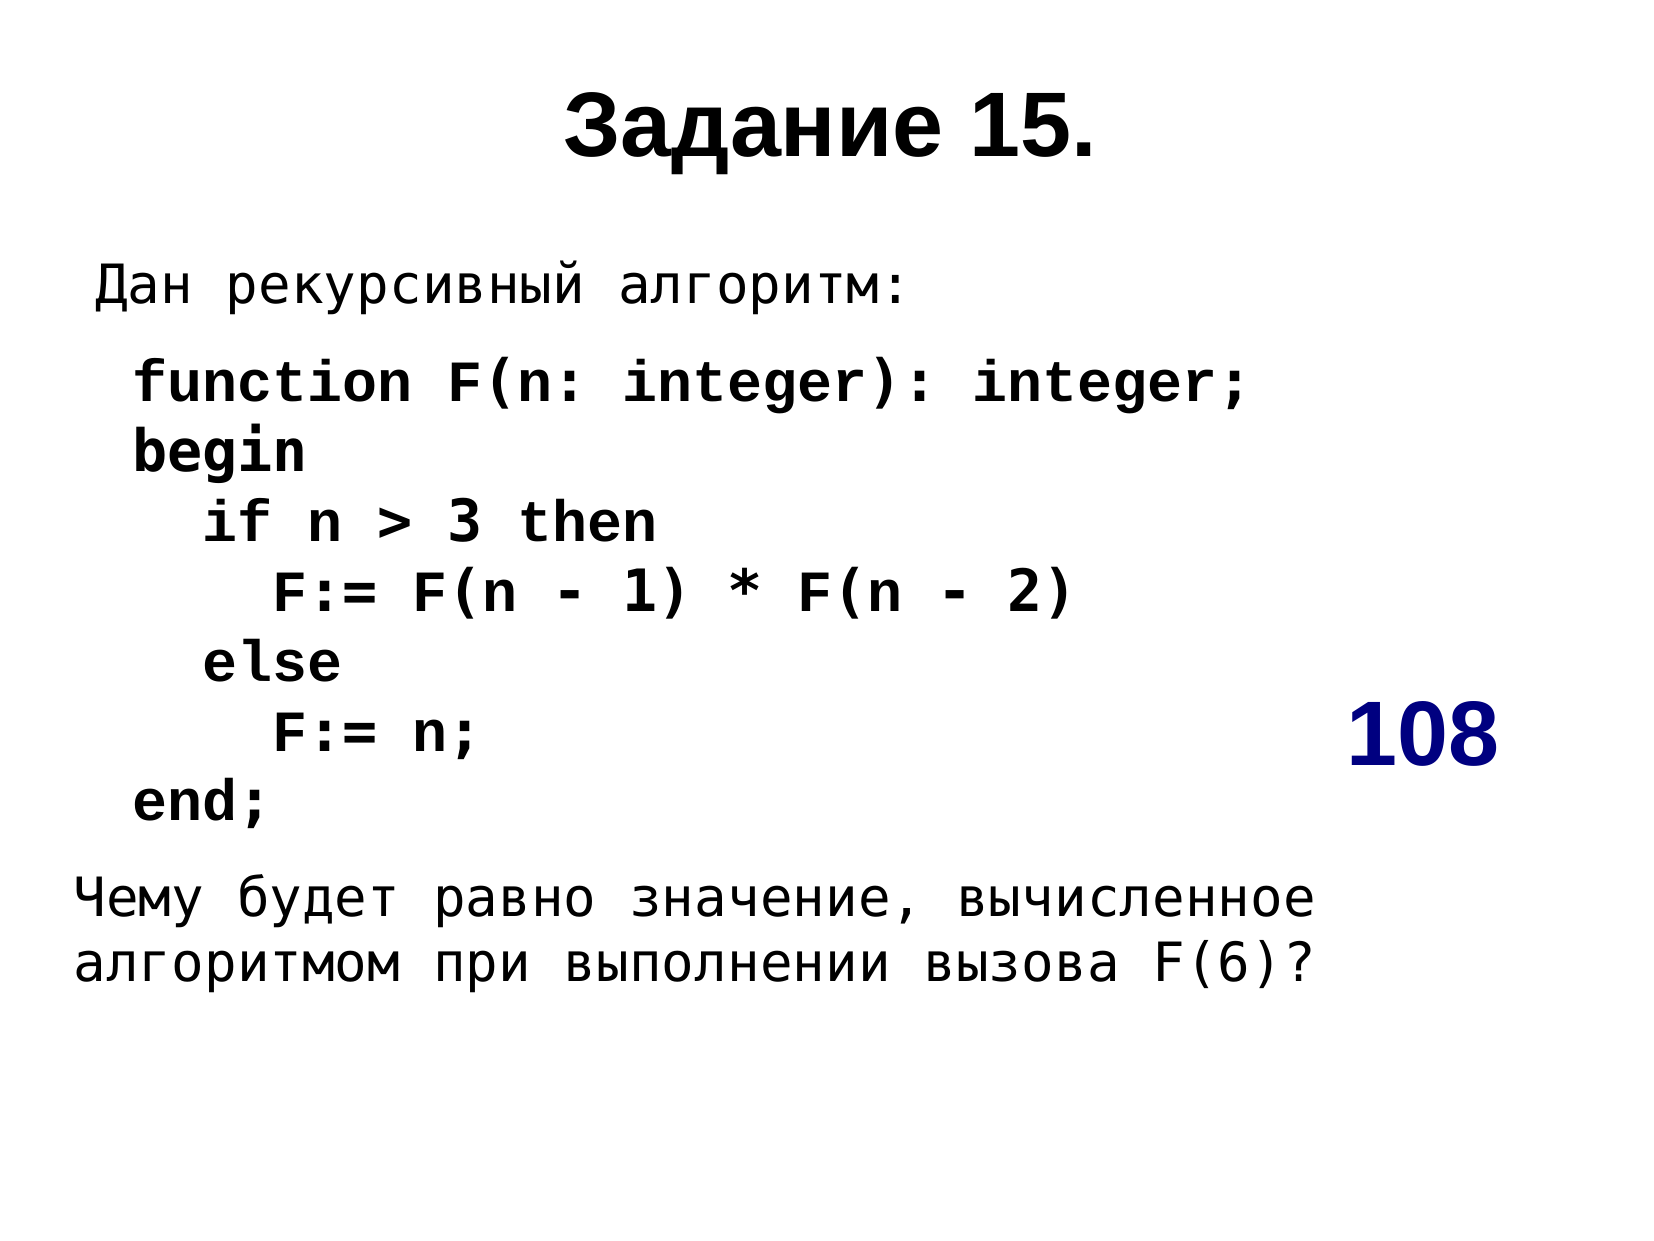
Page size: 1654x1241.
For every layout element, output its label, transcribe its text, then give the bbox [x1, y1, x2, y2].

title Задание 15. [82, 45, 1571, 241]
list Дан рекурсивный алгоритм: function F(n: integer): integer; begin if n > 3 then F:= F(n - 1) * F(n - 2) else F:= n; end; Чему будет равно значение, вычисленное алгоритмом при выполнении вызова F(6)? [58, 241, 1609, 1194]
text_box 108 [1299, 675, 1548, 841]
